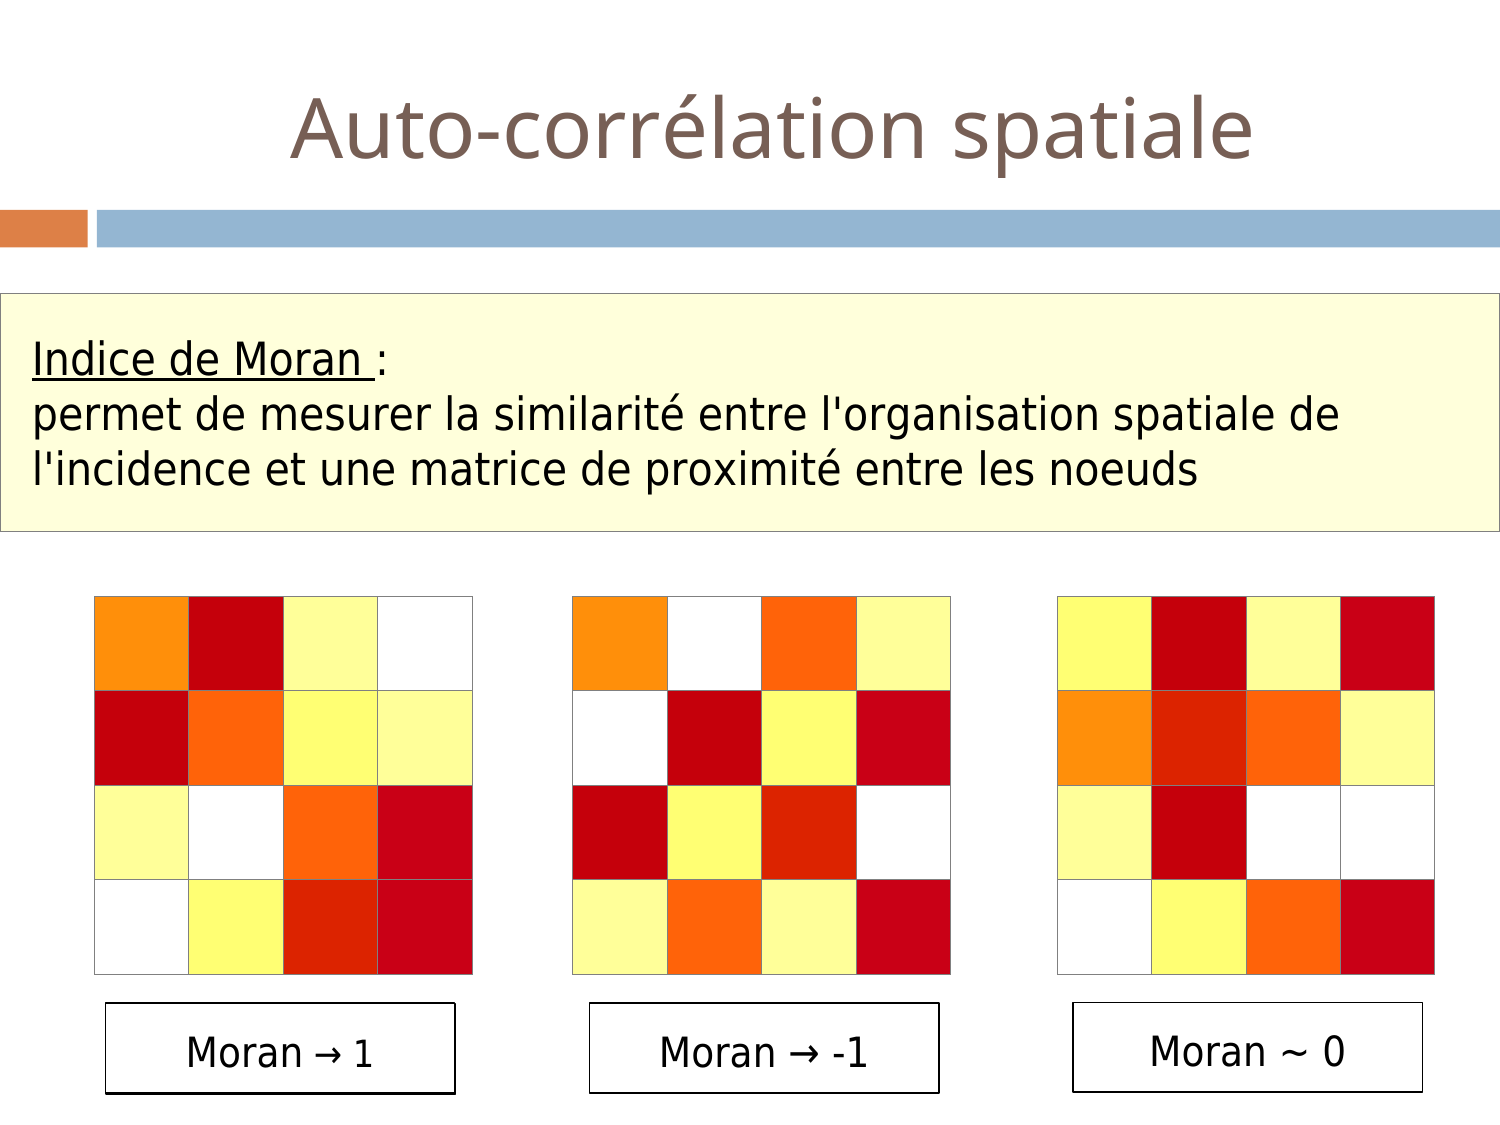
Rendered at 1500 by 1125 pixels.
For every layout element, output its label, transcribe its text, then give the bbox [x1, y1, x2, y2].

text_box Moran → 1 [105, 1003, 455, 1093]
text_box Indice de Moran : permet de mesurer la similarité entre l'organisation spatiale de l'incidence et une matrice de proximité entre les noeuds [17, 307, 1418, 503]
text_box Moran → -1 [589, 1003, 939, 1093]
text_box [0, 293, 1500, 532]
text_box [1057, 596, 1435, 975]
text_box Auto-corrélation spatiale [0, 30, 1500, 219]
text_box [94, 596, 473, 975]
text_box [572, 596, 951, 975]
text_box Moran ~ 0 [1073, 1002, 1423, 1093]
